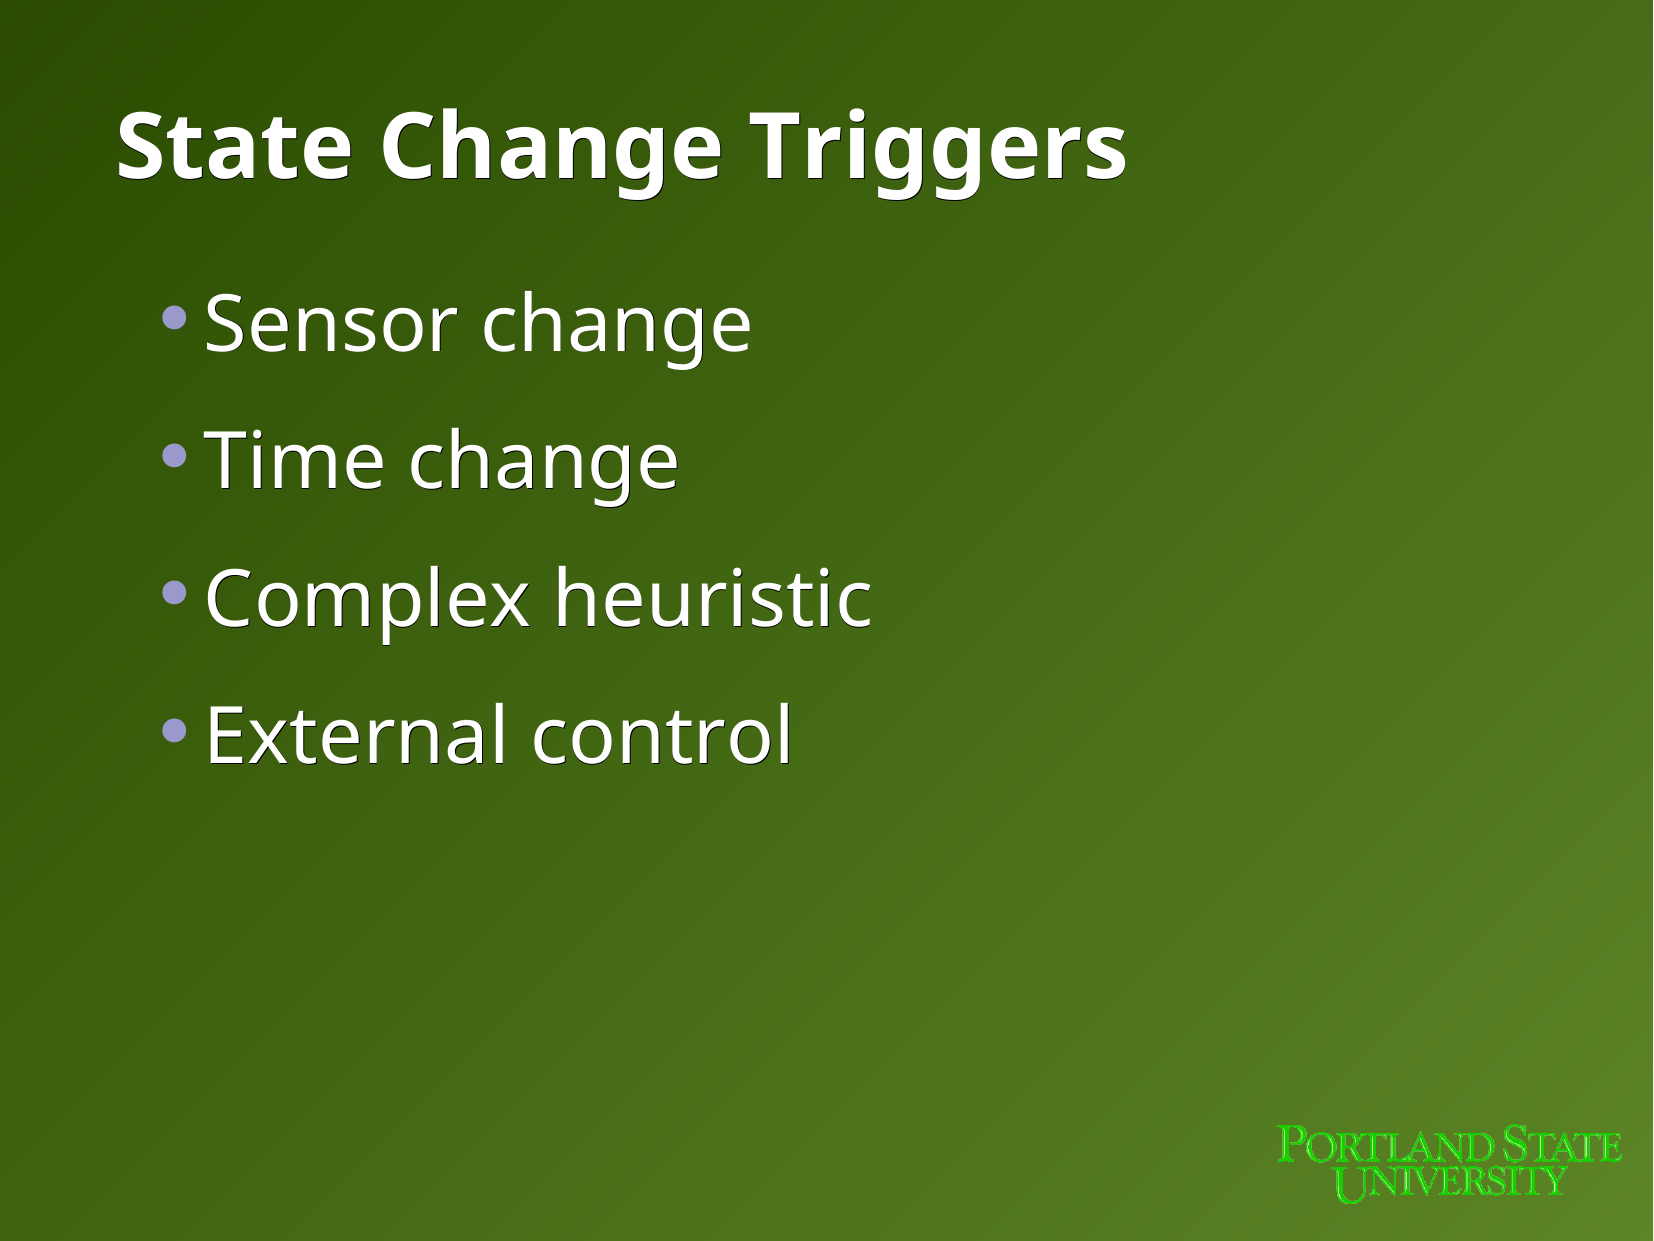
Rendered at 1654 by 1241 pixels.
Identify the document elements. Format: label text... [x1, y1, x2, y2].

title State Change Triggers [115, 86, 1527, 200]
list Sensor change Time change Complex heuristic External control [115, 266, 1527, 1049]
picture [1277, 1124, 1622, 1204]
